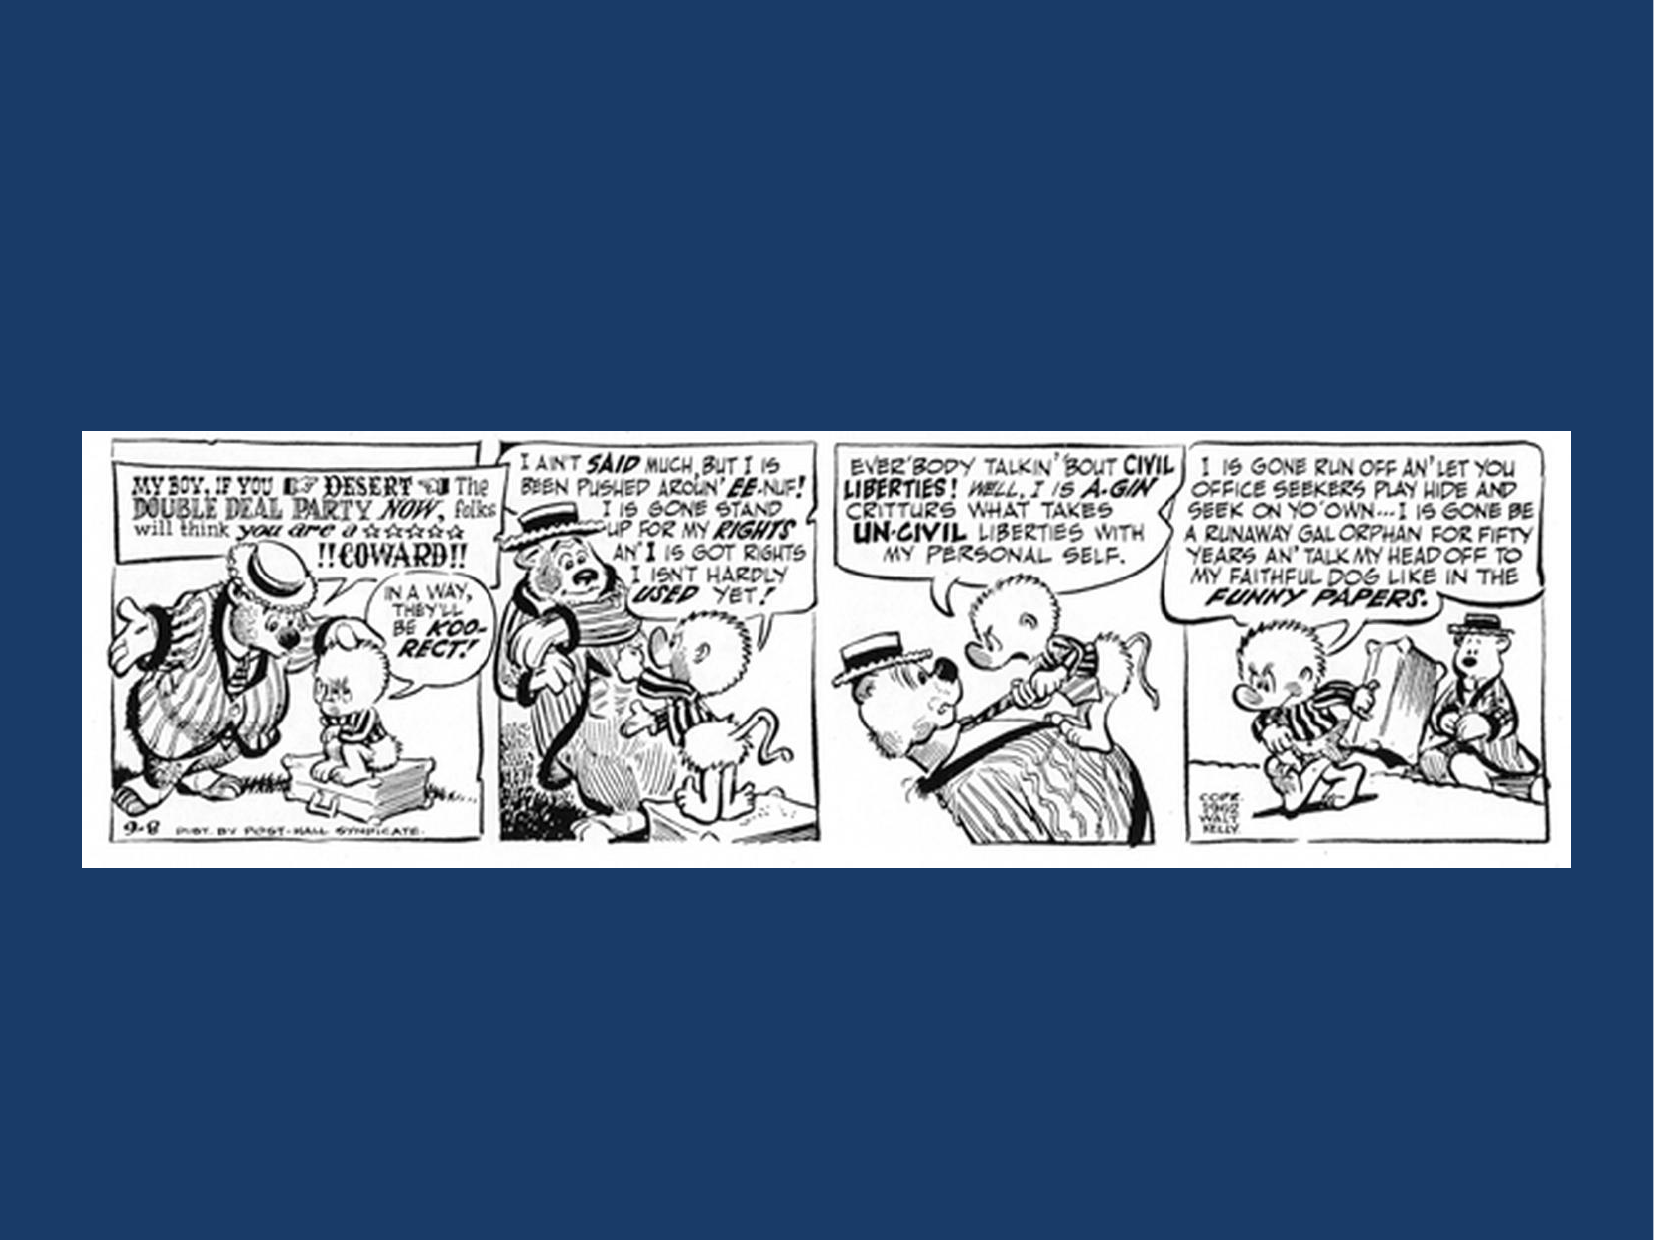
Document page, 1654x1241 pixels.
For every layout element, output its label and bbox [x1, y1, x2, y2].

picture [82, 431, 1571, 868]
